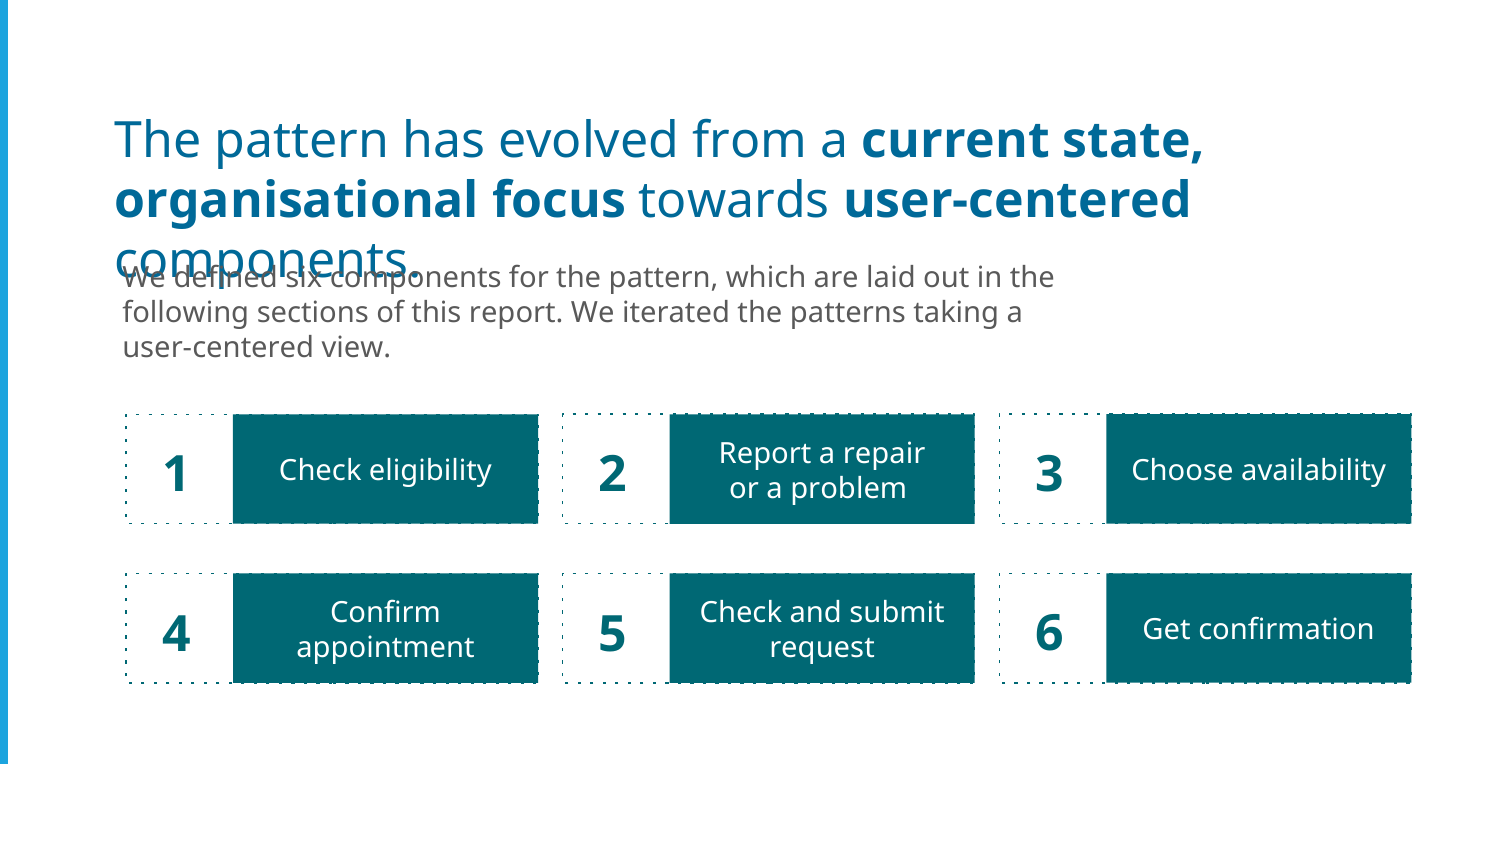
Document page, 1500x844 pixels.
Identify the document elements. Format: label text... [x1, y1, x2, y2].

text_box 6 [1017, 585, 1082, 671]
text_box We defined six components for the pattern, which are laid out in the following sections of this report. We iterated the patterns taking a user-centered view. [107, 243, 1089, 360]
text_box Check eligibility [232, 414, 539, 524]
text_box Get confirmation [1106, 573, 1412, 683]
text_box Choose availability [1106, 414, 1412, 524]
text_box [125, 414, 232, 524]
text_box [999, 414, 1106, 524]
title The pattern has evolved from a current state, organisational focus towards user-centered components. [84, 92, 1435, 208]
text_box Report a repair or a problem [669, 414, 975, 524]
text_box Confirm appointment [233, 573, 539, 683]
text_box [562, 573, 669, 683]
text_box [999, 573, 1106, 683]
text_box 1 [144, 426, 209, 512]
text_box [126, 573, 233, 683]
text_box 2 [581, 426, 646, 512]
text_box 3 [1017, 426, 1082, 512]
text_box 5 [581, 586, 646, 671]
text_box [562, 414, 669, 524]
text_box Check and submit request [669, 573, 975, 683]
text_box 4 [144, 586, 209, 671]
